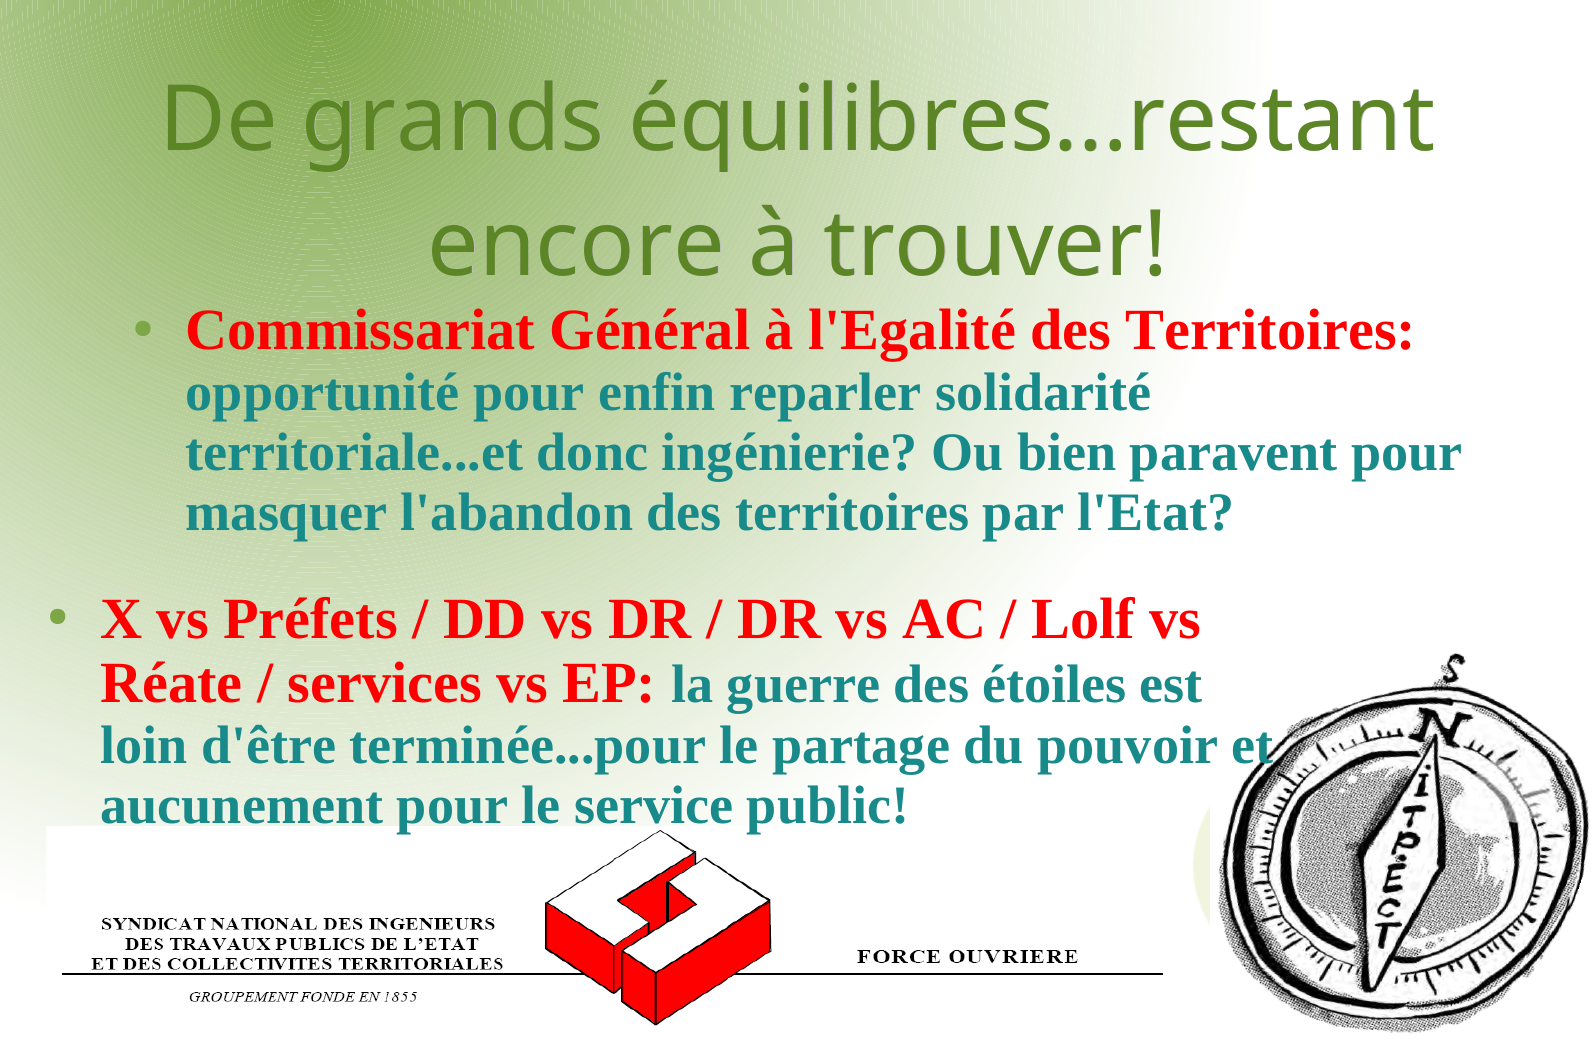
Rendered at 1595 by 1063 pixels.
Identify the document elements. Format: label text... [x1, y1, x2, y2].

title De grands équilibres...restant encore à trouver! [117, 66, 1479, 288]
list Commissariat Général à l'Egalité des Territoires: opportunité pour enfin reparler solidarité territoriale...et donc ingénierie? Ou bien paravent pour masquer l'abandon des territoires par l'Etat? [114, 297, 1477, 548]
list X vs Préfets / DD vs DR / DR vs AC / Lolf vs Réate / services vs EP: la guerre des étoiles est loin d'être terminée...pour le partage du pouvoir et aucunement pour le service public! [29, 586, 1300, 841]
picture [46, 649, 1595, 1038]
